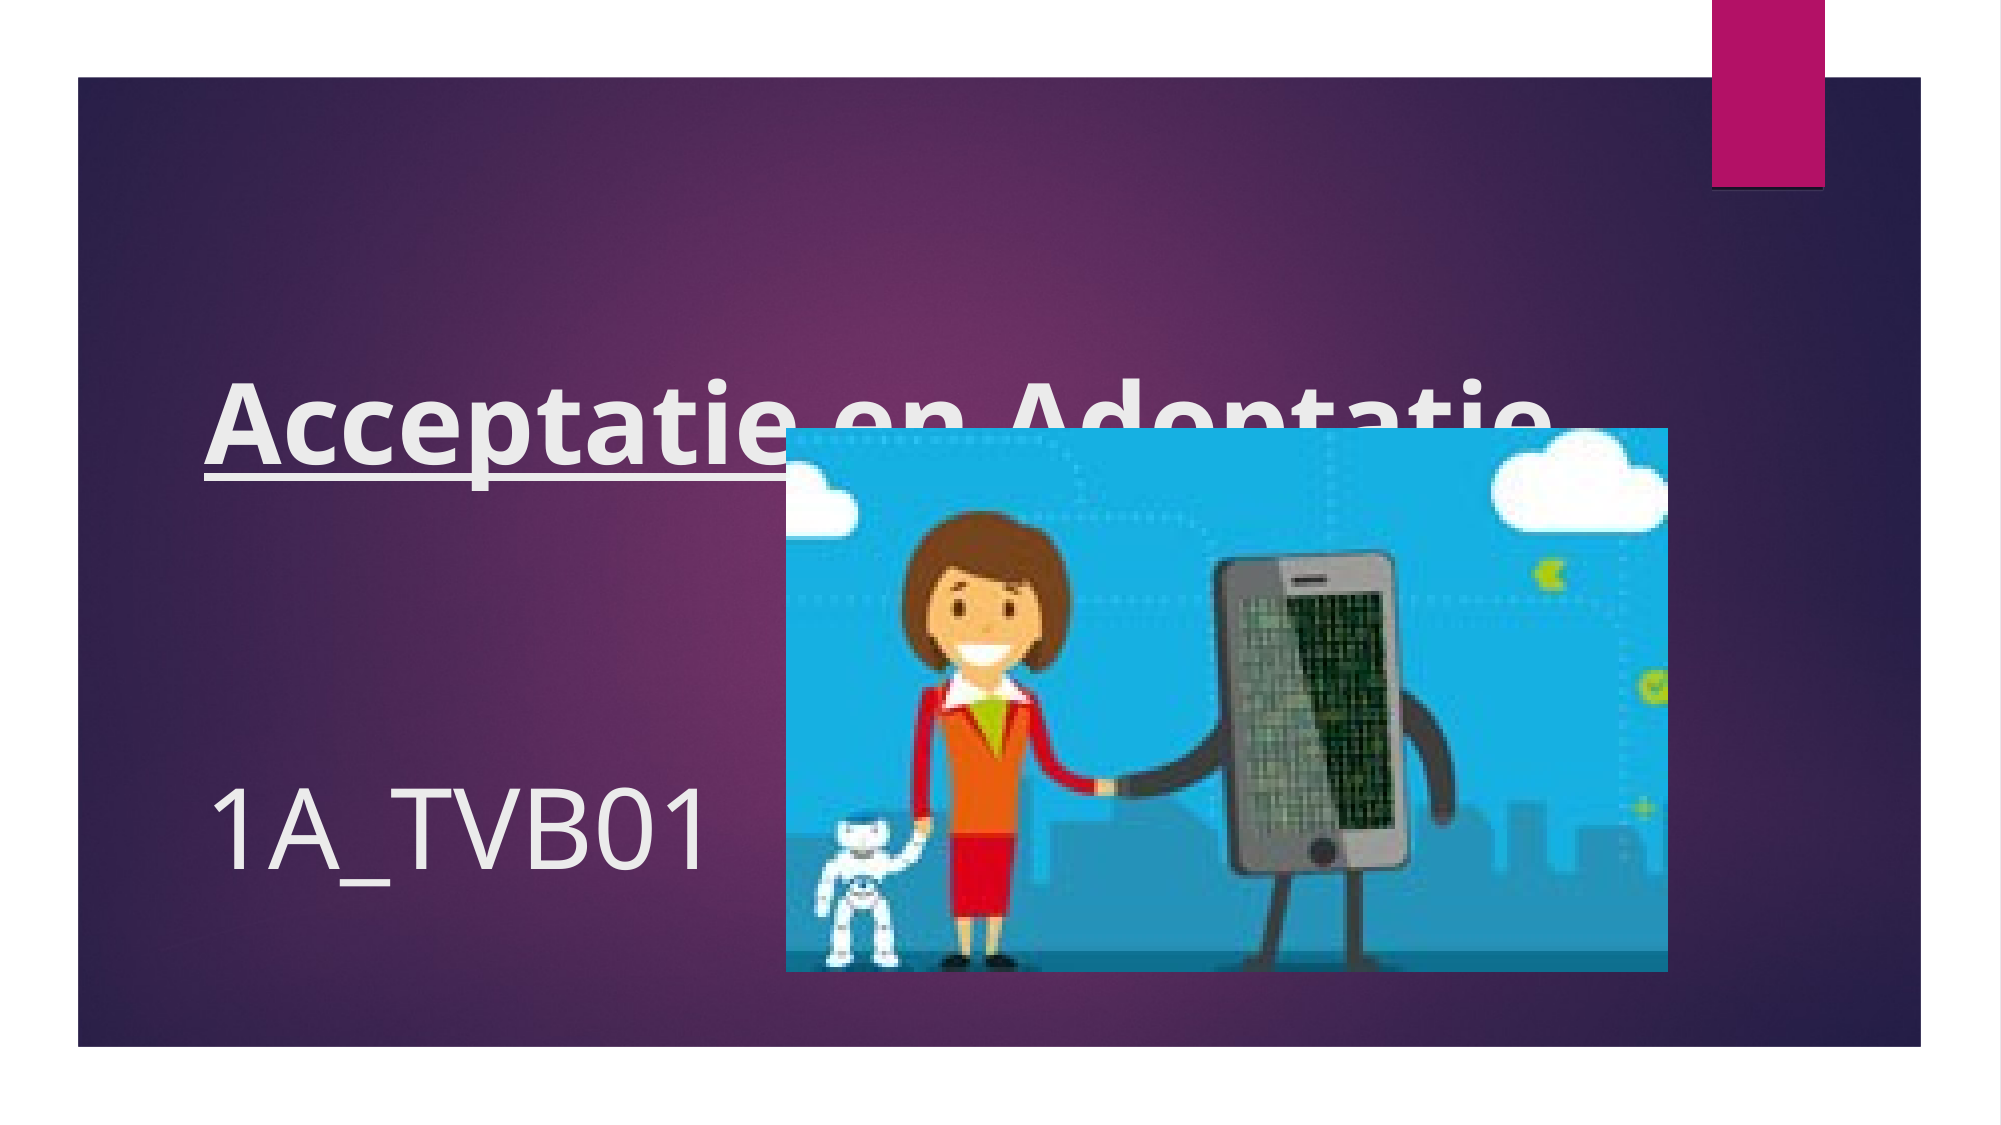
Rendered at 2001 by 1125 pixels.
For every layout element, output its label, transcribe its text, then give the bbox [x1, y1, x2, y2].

title Acceptatie en Adoptatie 1A_TVB01 [189, 344, 1638, 783]
subtitle [189, 783, 786, 926]
picture [786, 428, 1668, 972]
